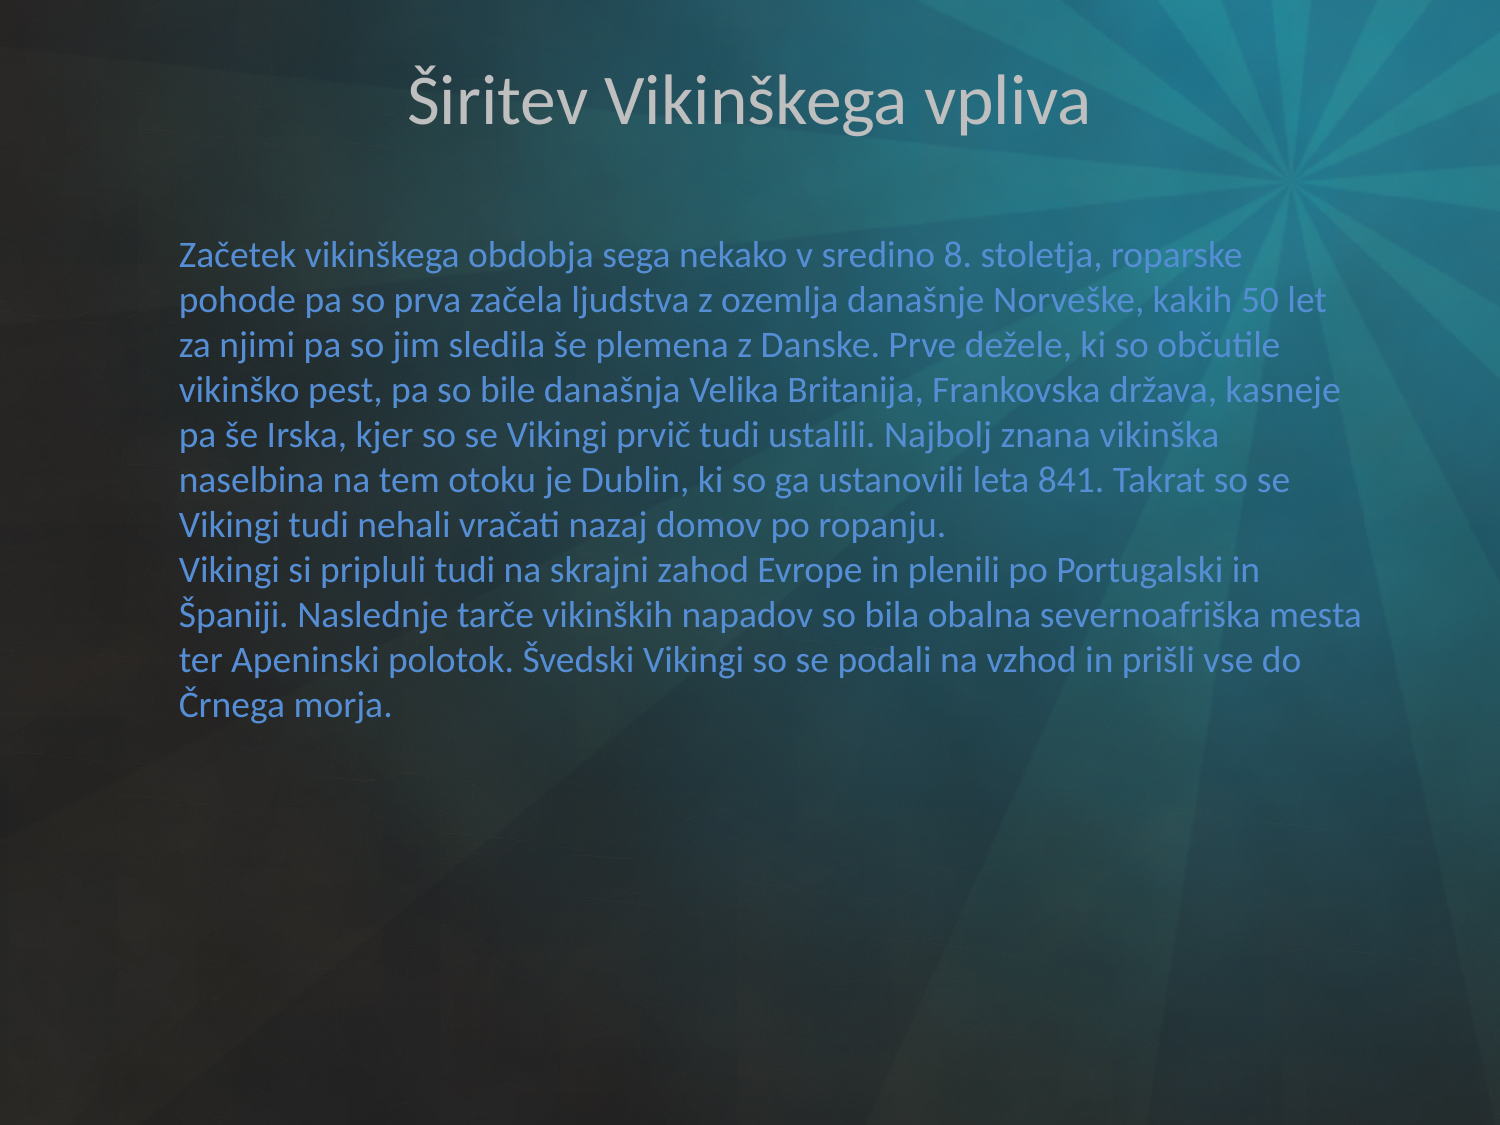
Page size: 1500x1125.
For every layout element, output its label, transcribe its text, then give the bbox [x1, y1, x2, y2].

picture [0, 0, 1500, 1125]
title Širitev Vikinškega vpliva [75, 45, 1425, 233]
text_box Začetek vikinškega obdobja sega nekako v sredino 8. stoletja, roparske pohode pa so prva začela ljudstva z ozemlja današnje Norveške, kakih 50 let za njimi pa so jim sledila še plemena z Danske. Prve dežele, ki so občutile vikinško pest, pa so bile današnja Velika Britanija, Frankovska država, kasneje pa še Irska, kjer so se Vikingi prvič tudi ustalili. Najbolj znana vikinška naselbina na tem otoku je Dublin, ki so ga ustanovili leta 841. Takrat so se Vikingi tudi nehali vračati nazaj domov po ropanju. Vikingi si pripluli tudi na skrajni zahod Evrope in plenili po Portugalski in Španiji. Naslednje tarče vikinških napadov so bila obalna severnoafriška mesta ter Apeninski polotok. Švedski Vikingi so se podali na vzhod in prišli vse do Črnega morja. [163, 222, 1383, 778]
